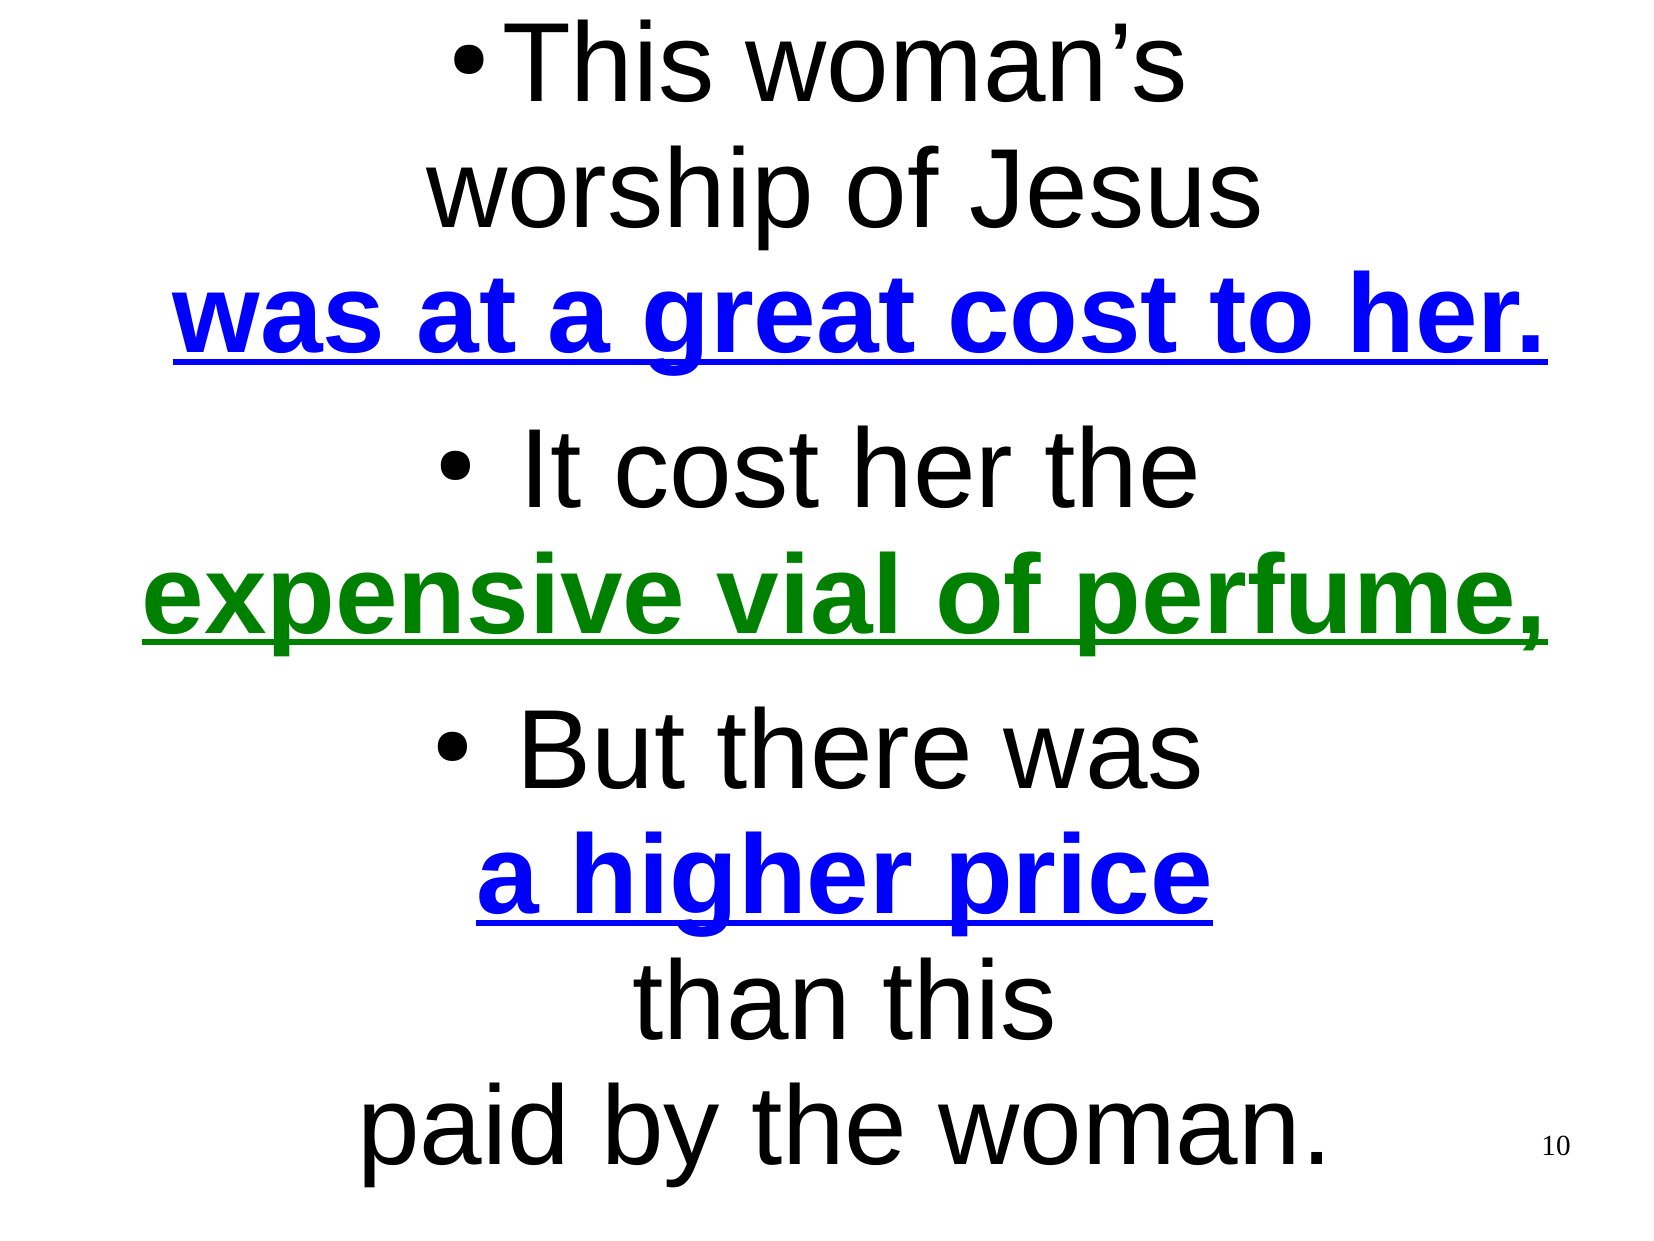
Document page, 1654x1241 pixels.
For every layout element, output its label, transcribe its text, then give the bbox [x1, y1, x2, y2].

list This woman’s worship of Jesus was at a great cost to her. It cost her the expensive vial of perfume, But there was a higher price than this paid by the woman. [0, 0, 1651, 1238]
